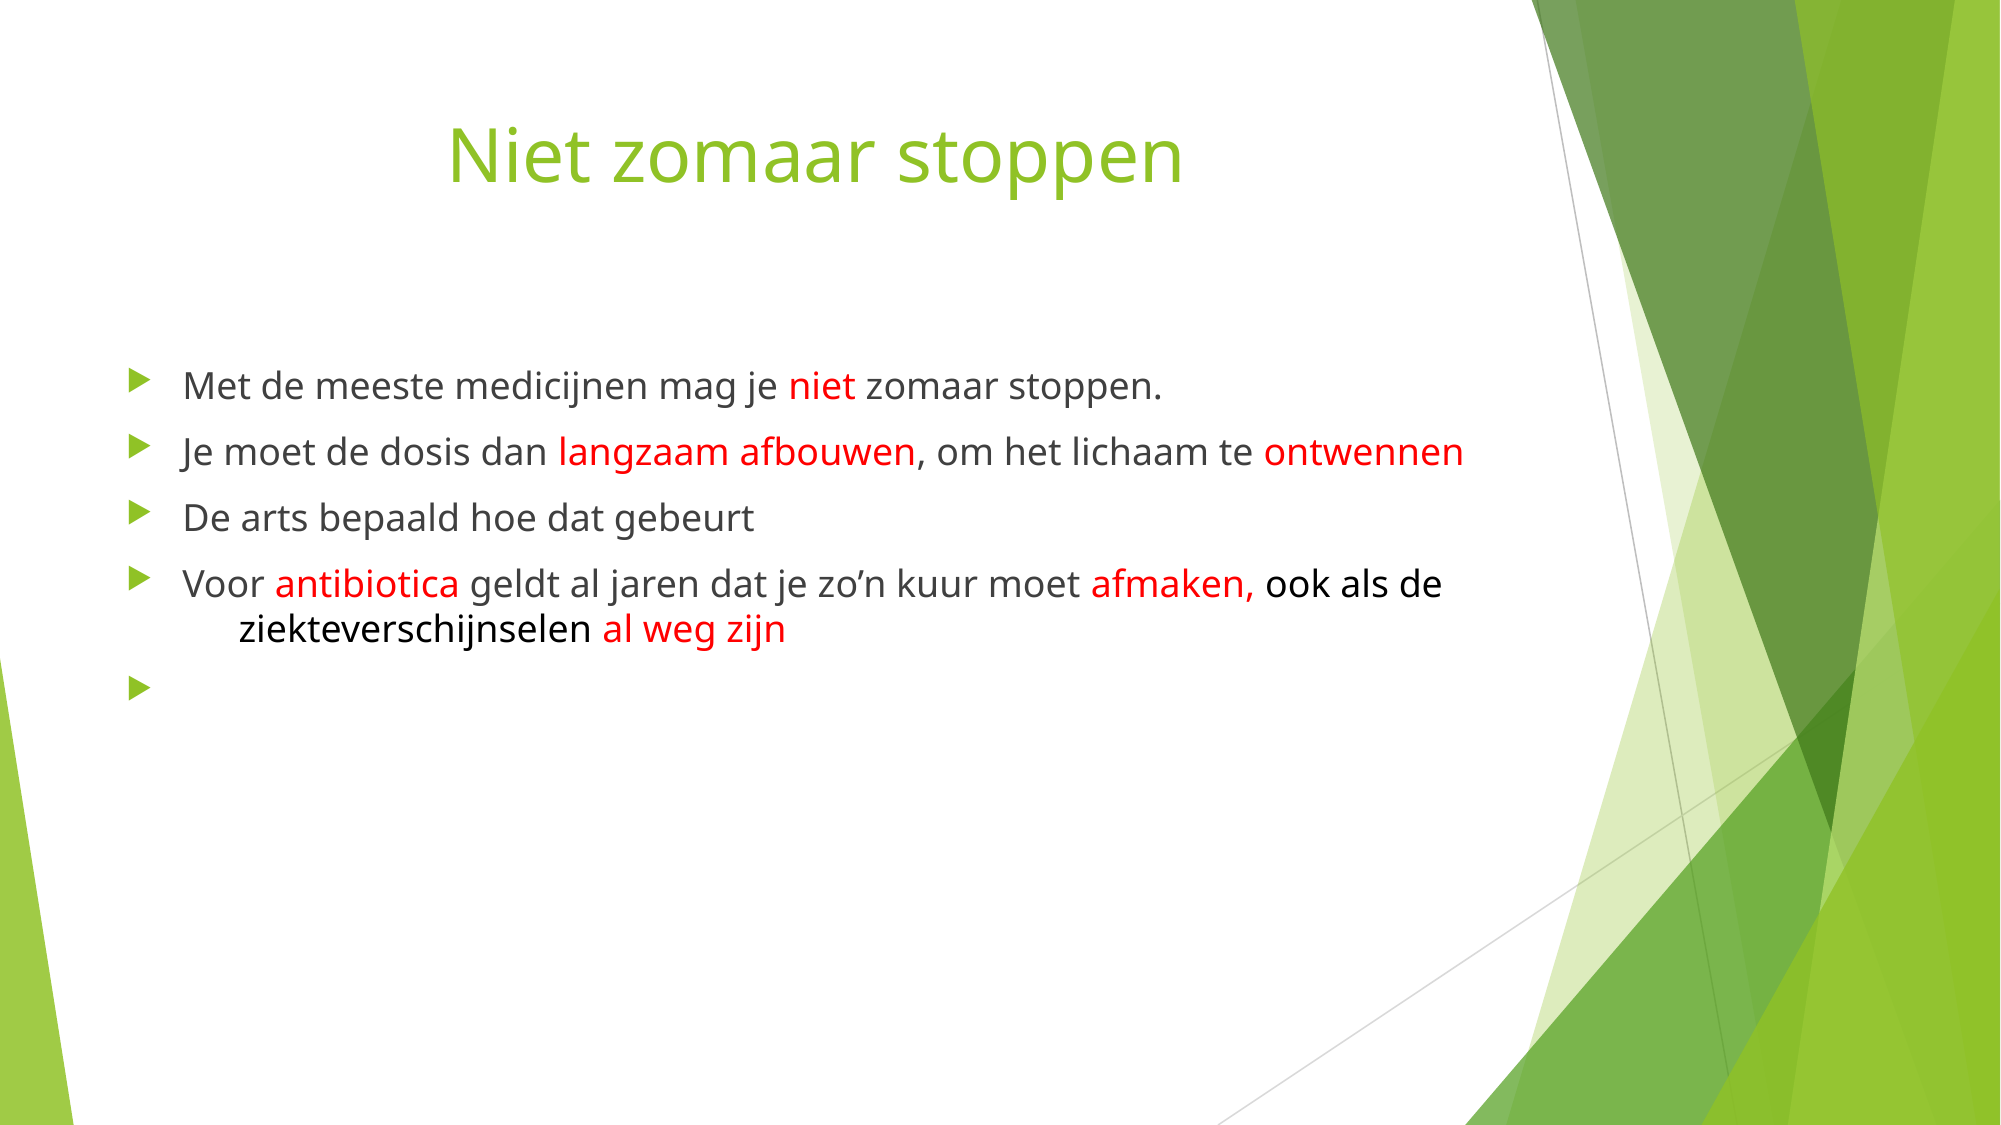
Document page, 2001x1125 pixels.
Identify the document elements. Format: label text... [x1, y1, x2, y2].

title Niet zomaar stoppen [111, 99, 1522, 317]
list Met de meeste medicijnen mag je niet zomaar stoppen. Je moet de dosis dan langzaam afbouwen, om het lichaam te ontwennen De arts bepaald hoe dat gebeurt Voor antibiotica geldt al jaren dat je zo’n kuur moet afmaken, ook als de ziekteverschijnselen al weg zijn [111, 354, 1522, 992]
